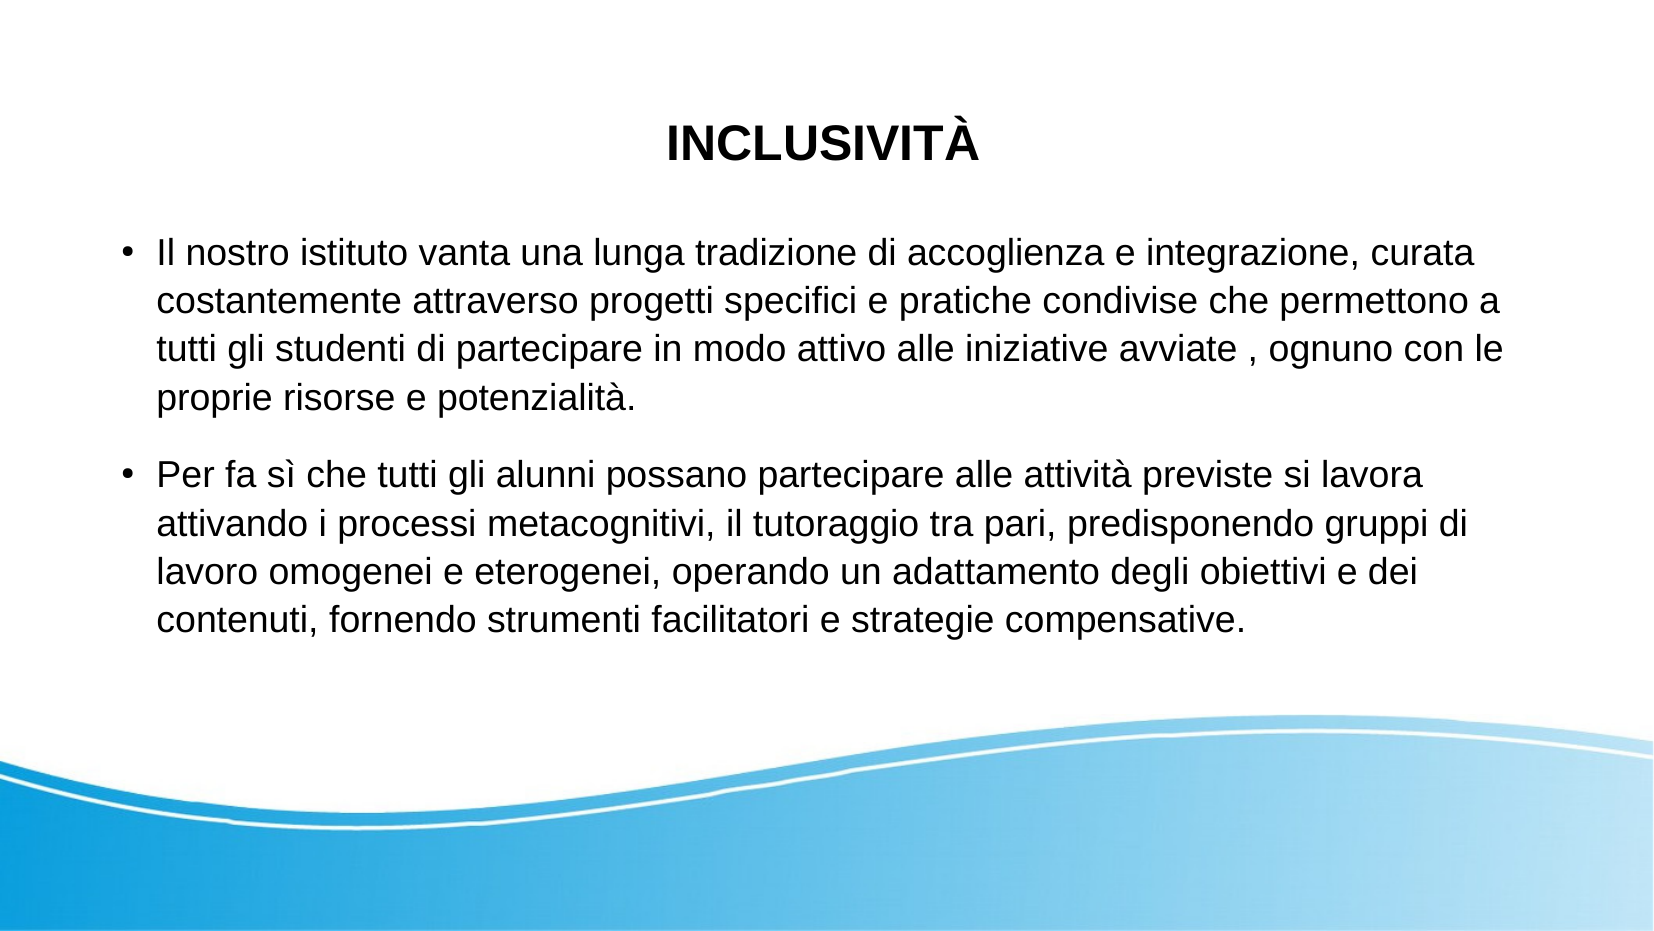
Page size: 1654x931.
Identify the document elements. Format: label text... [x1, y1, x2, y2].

title INCLUSIVITÀ [87, 65, 1560, 221]
picture [0, 714, 1654, 931]
text_box Il nostro istituto vanta una lunga tradizione di accoglienza e integrazione, curata costantemente attraverso progetti specifici e pratiche condivise che permettono a tutti gli studenti di partecipare in modo attivo alle iniziative avviate , ognuno con le proprie risorse e potenzialità. Per fa sì che tutti gli alunni possano partecipare alle attività previste si lavora attivando i processi metacognitivi, il tutoraggio tra pari, predisponendo gruppi di lavoro omogenei e eterogenei, operando un adattamento degli obiettivi e dei contenuti, fornendo strumenti facilitatori e strategie compensative. [106, 217, 1560, 650]
